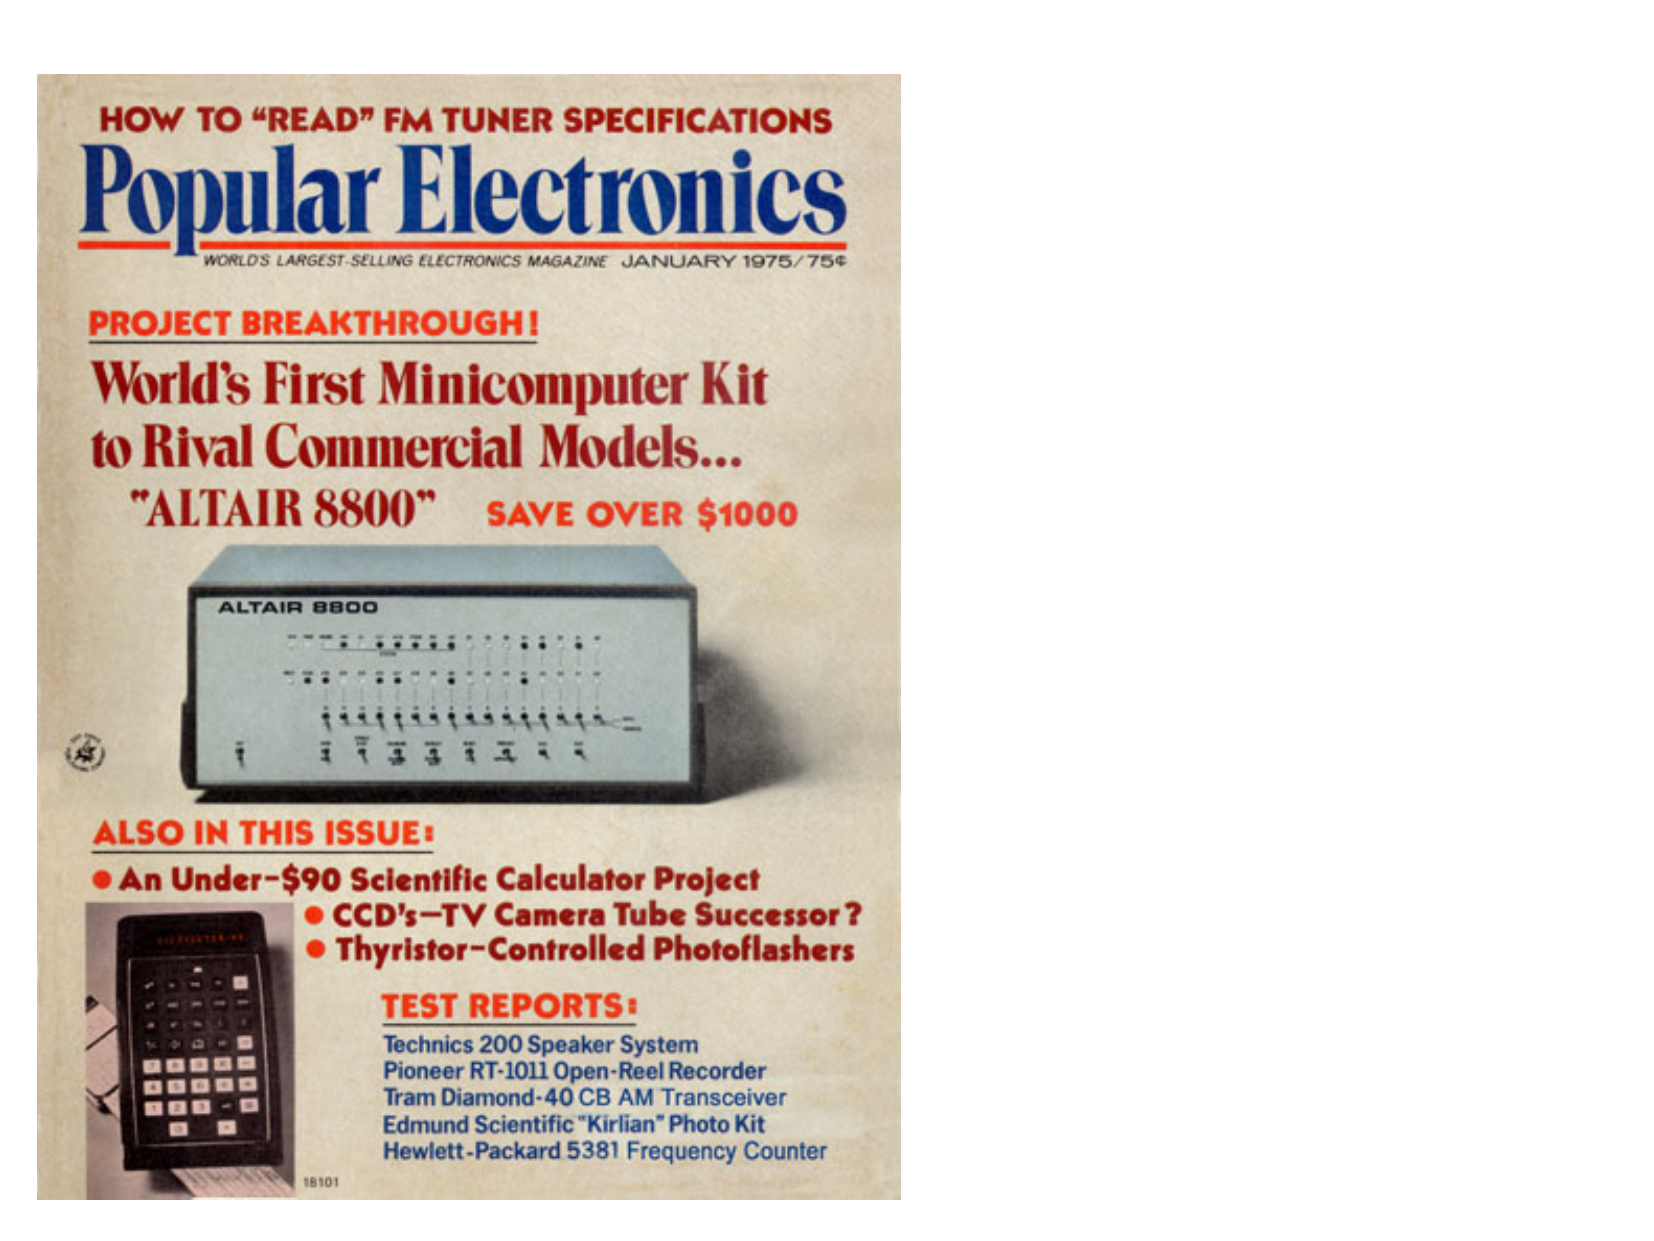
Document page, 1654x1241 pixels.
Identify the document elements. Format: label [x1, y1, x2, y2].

picture [37, 74, 901, 1201]
